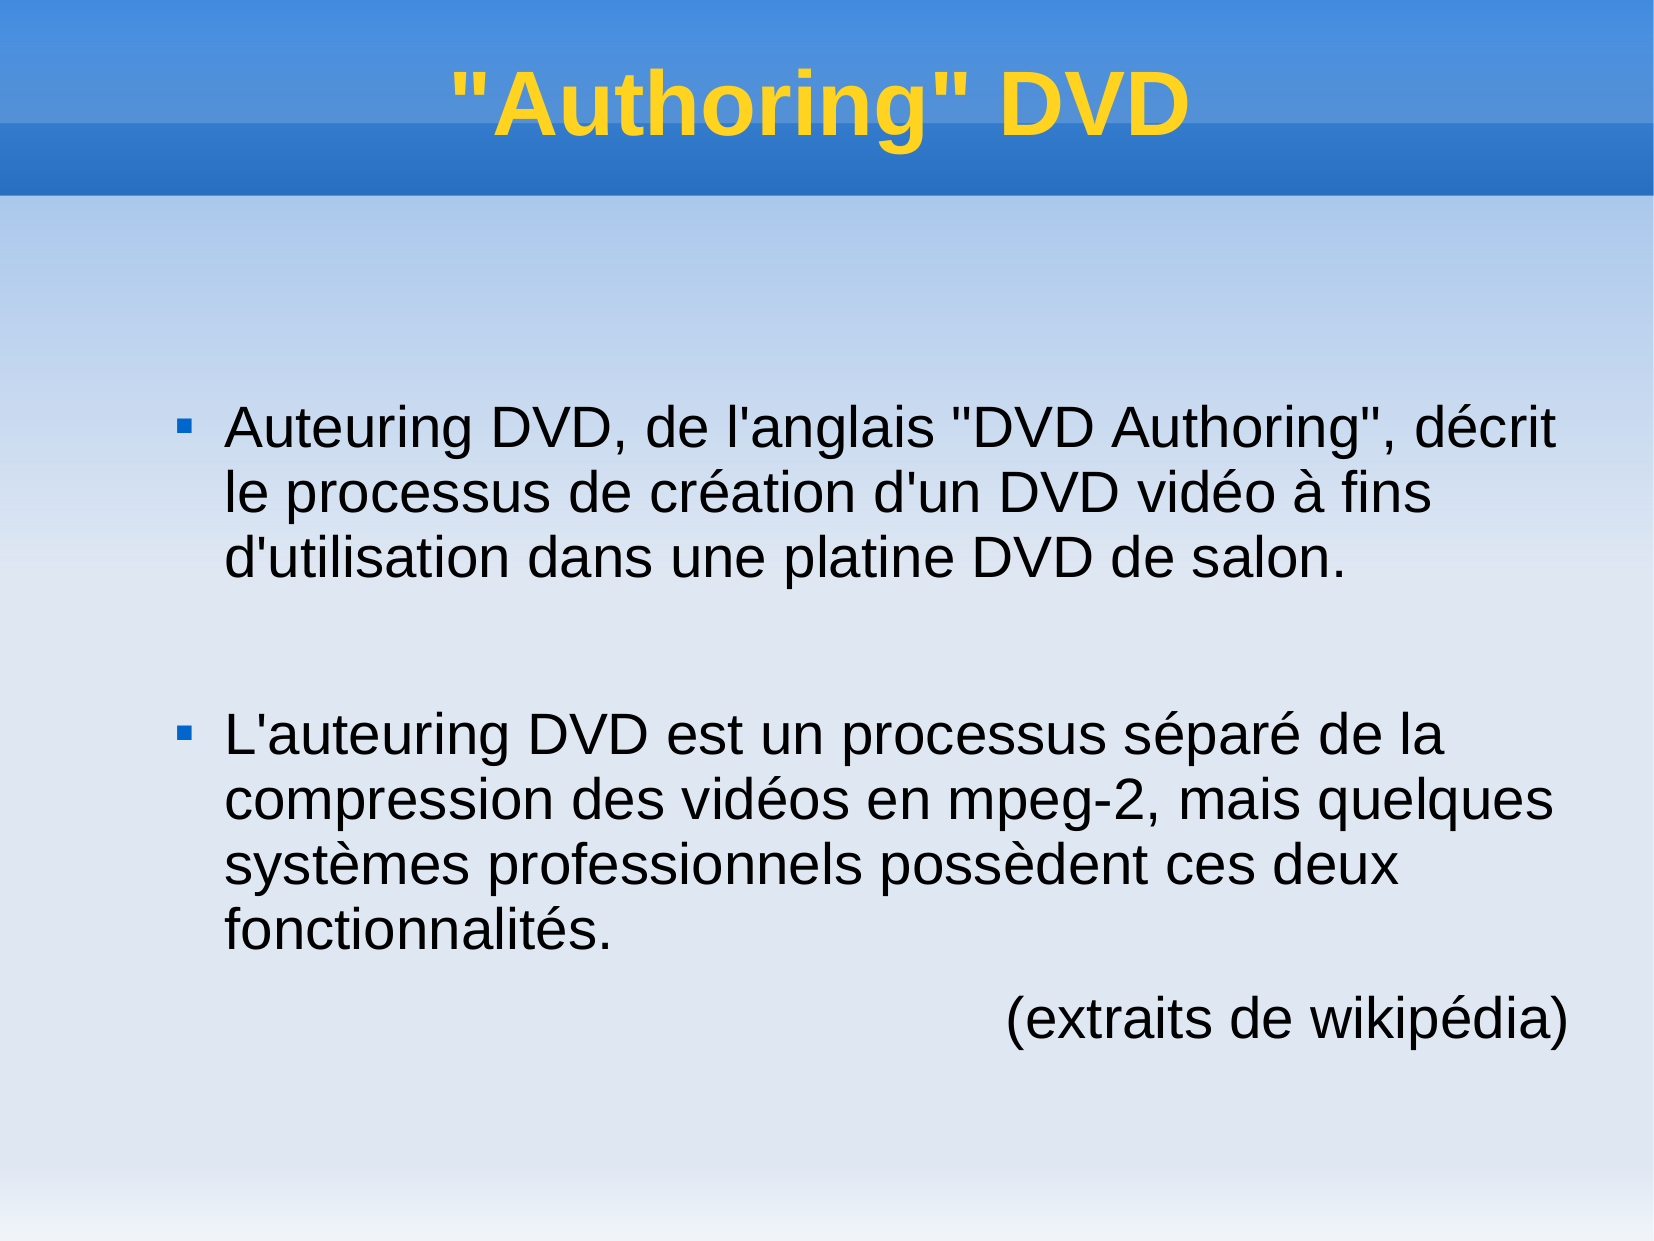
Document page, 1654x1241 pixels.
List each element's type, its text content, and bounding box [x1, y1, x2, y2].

list Auteuring DVD, de l'anglais "DVD Authoring", décrit le processus de création d'un DVD vidéo à fins d'utilisation dans une platine DVD de salon. L'auteuring DVD est un processus séparé de la compression des vidéos en mpeg-2, mais quelques systèmes professionnels possèdent ces deux fonctionnalités. (extraits de wikipédia) [82, 290, 1571, 1094]
title "Authoring" DVD [76, 0, 1565, 208]
picture [0, 0, 1654, 1241]
